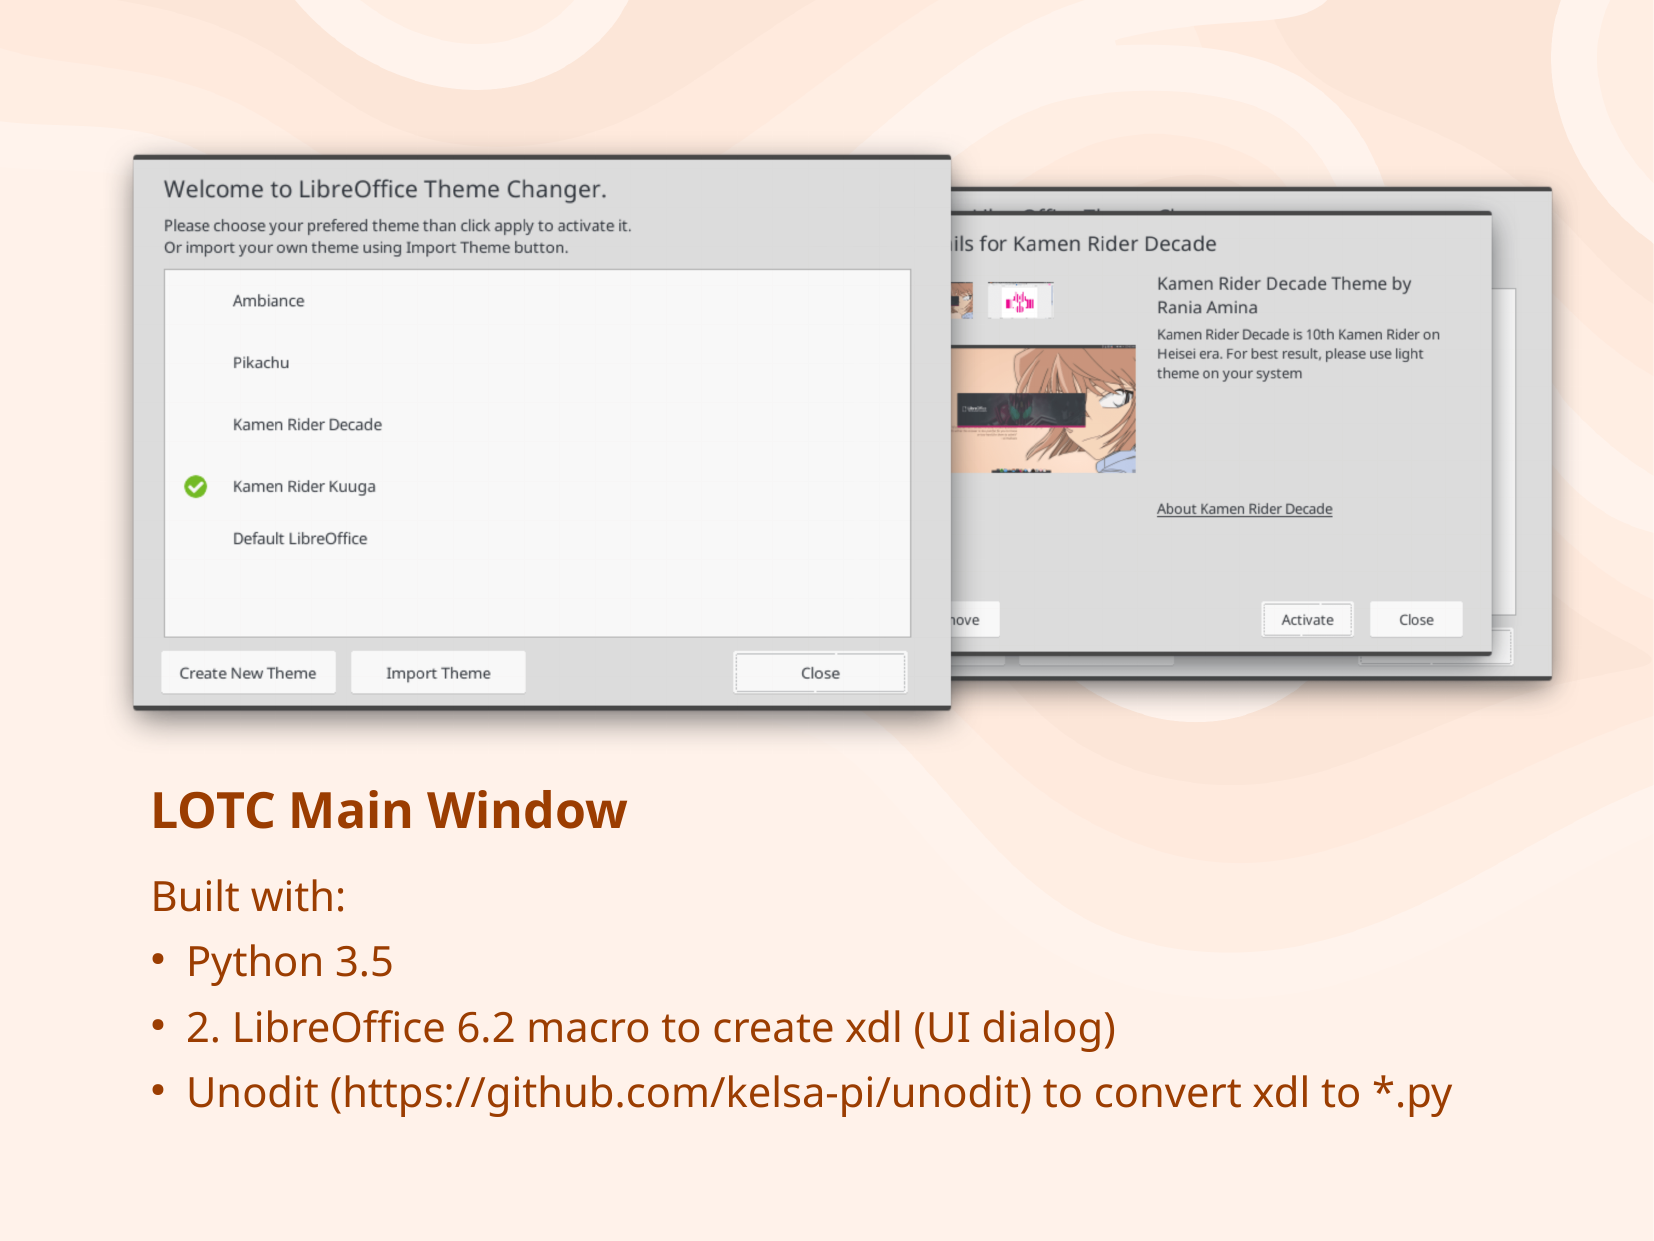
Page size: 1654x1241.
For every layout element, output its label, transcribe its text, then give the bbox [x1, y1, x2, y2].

text_box Built with: Python 3.5 2. LibreOffice 6.2 macro to create xdl (UI dialog) Unodit (https://github.com/kelsa-pi/unodit) to convert xdl to *.py [135, 850, 1548, 1111]
text_box LOTC Main Window [135, 767, 1471, 850]
picture [0, 0, 1654, 1241]
